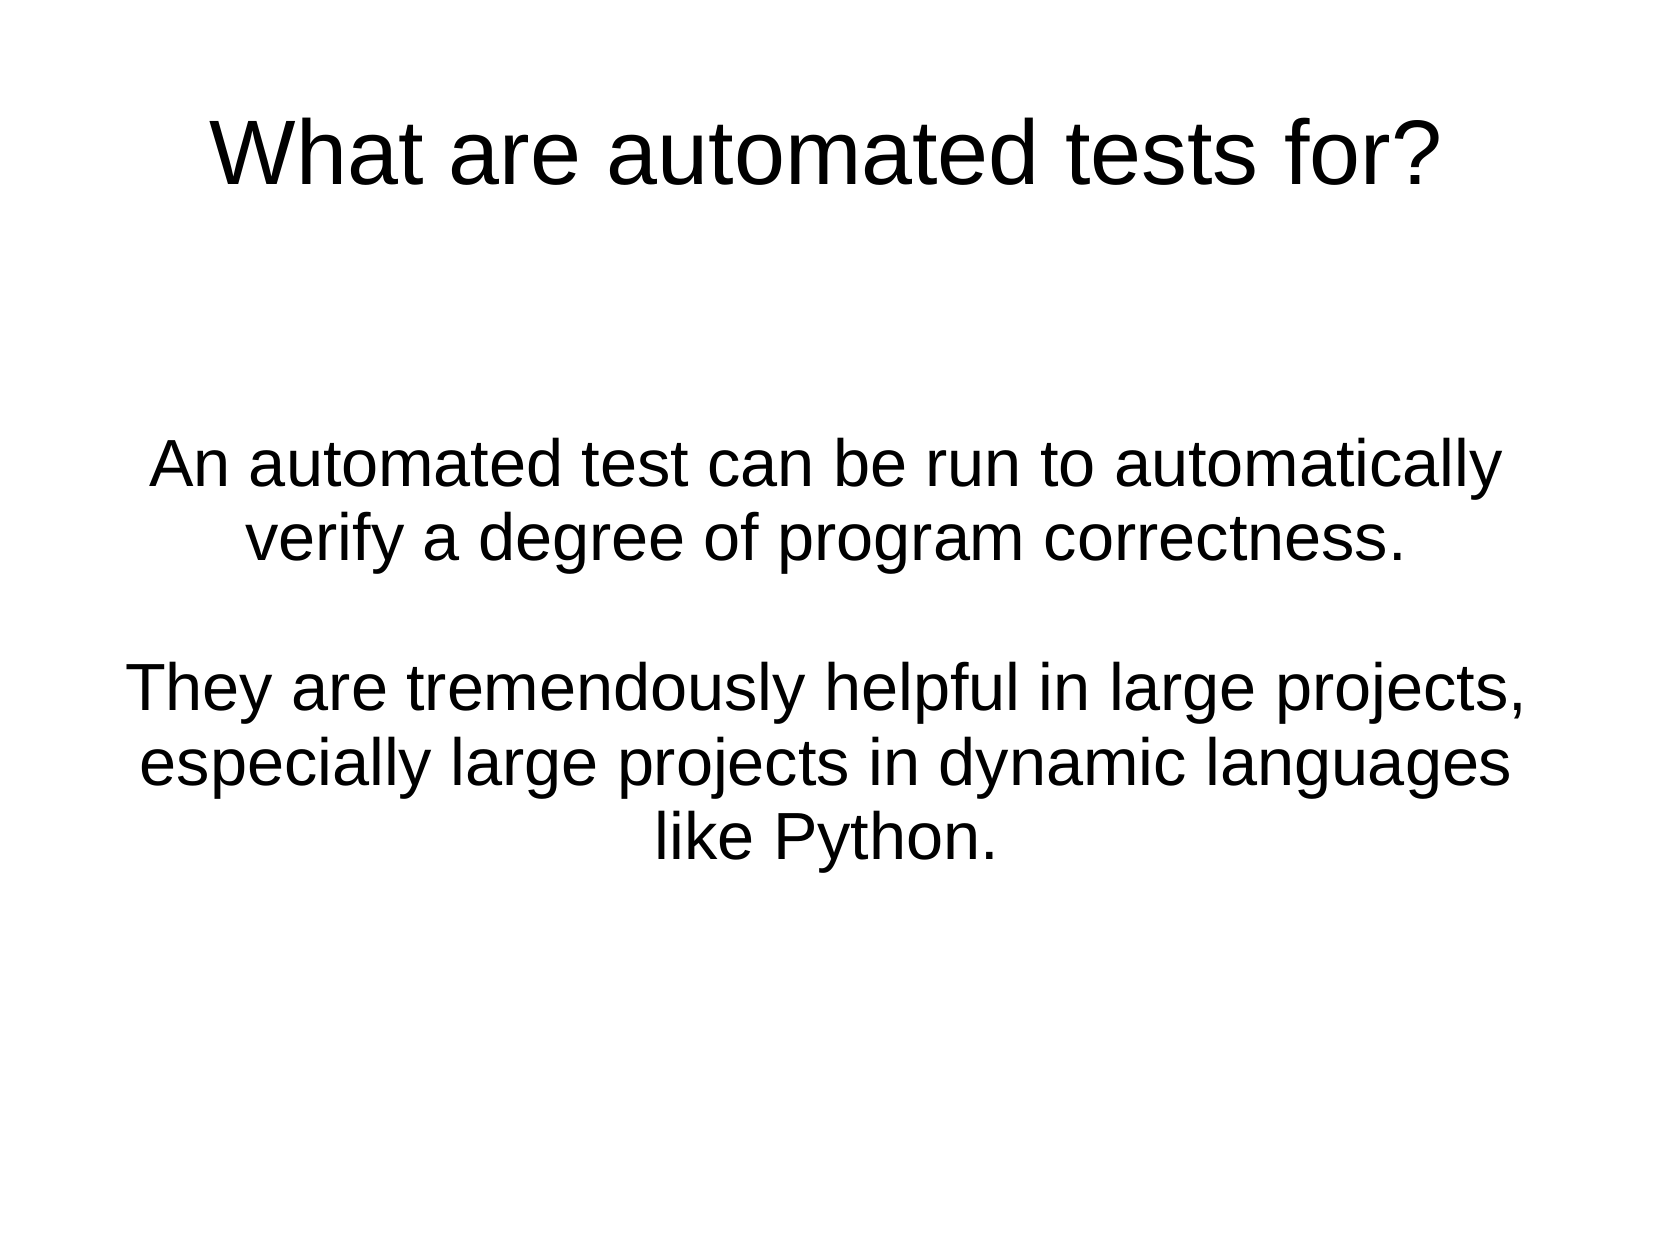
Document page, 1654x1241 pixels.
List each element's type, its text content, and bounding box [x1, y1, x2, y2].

subtitle An automated test can be run to automatically verify a degree of program correctness. They are tremendously helpful in large projects, especially large projects in dynamic languages like Python. [82, 290, 1571, 1010]
title What are automated tests for? [82, 49, 1571, 257]
